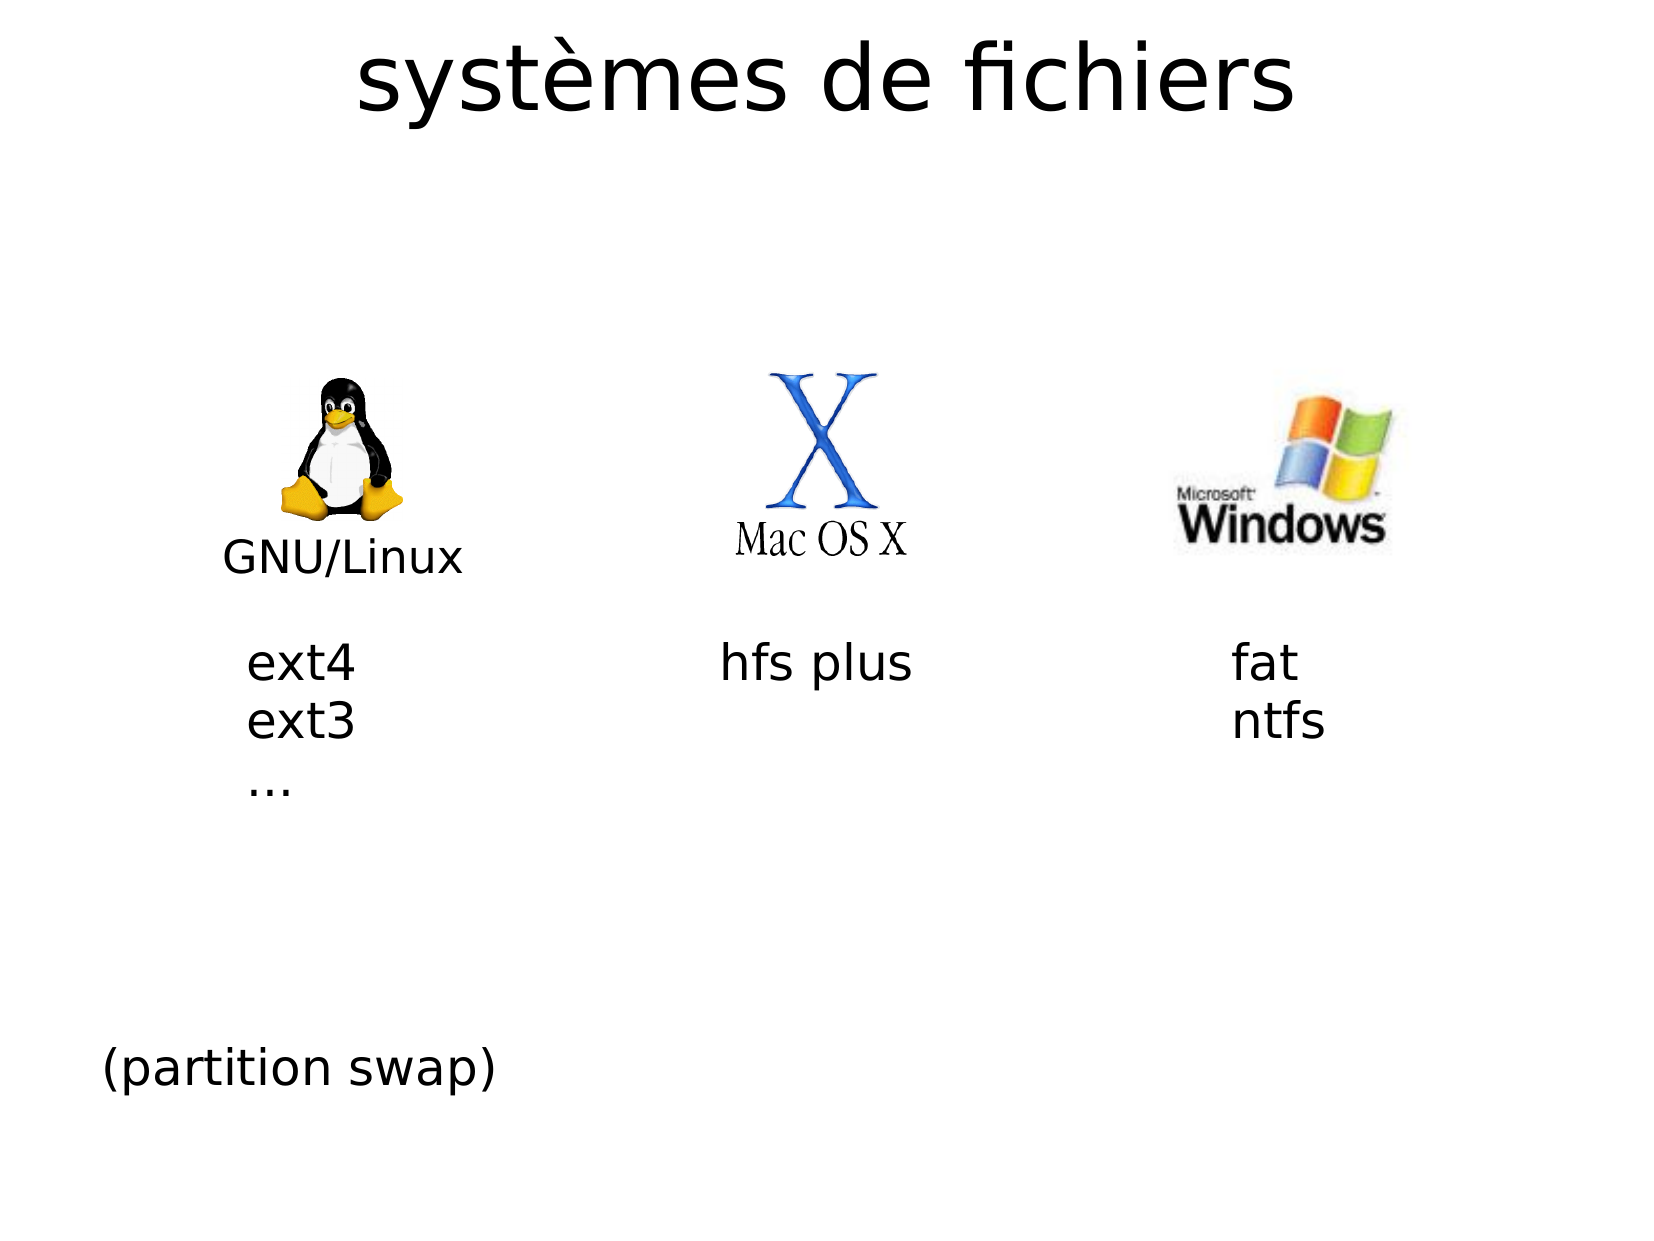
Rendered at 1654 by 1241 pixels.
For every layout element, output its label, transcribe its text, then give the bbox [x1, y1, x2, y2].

text_box (partition swap) [101, 1038, 499, 1098]
picture [281, 378, 403, 521]
picture [1107, 337, 1468, 644]
text_box ext4 ext3 ... [245, 633, 441, 867]
title systèmes de fichiers [136, 17, 1518, 140]
text_box hfs plus [719, 633, 915, 692]
text_box GNU/Linux [222, 531, 465, 585]
picture [724, 362, 910, 578]
text_box fat ntfs [1231, 633, 1426, 750]
